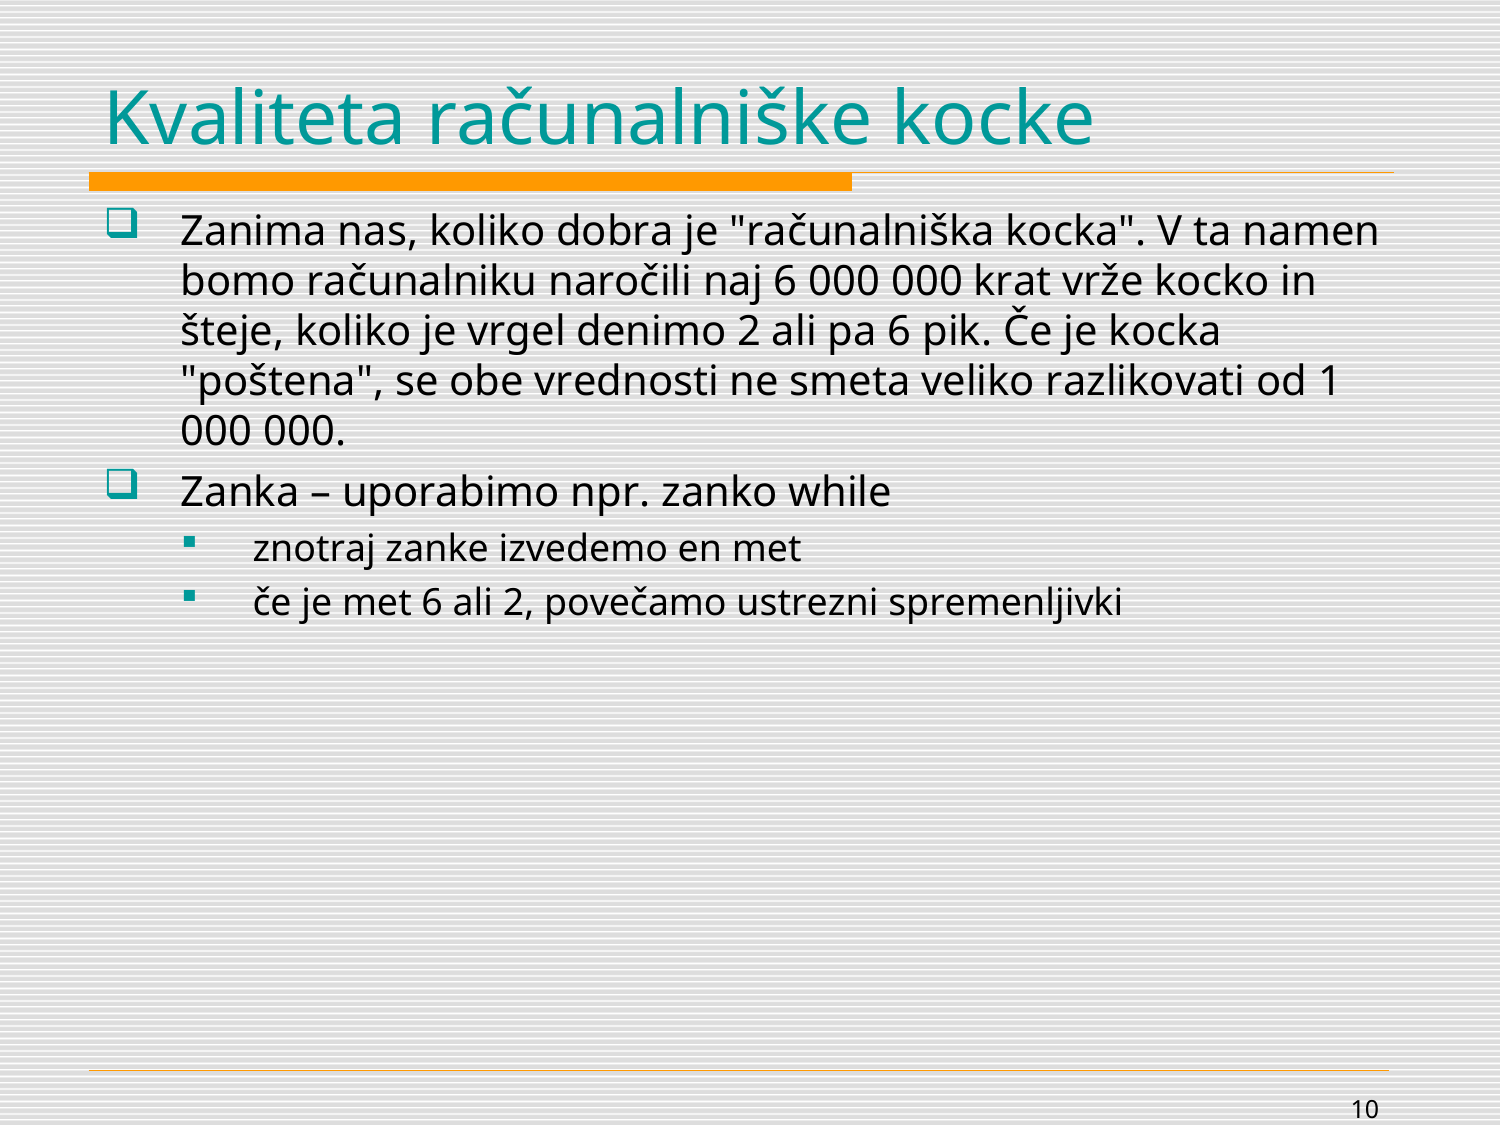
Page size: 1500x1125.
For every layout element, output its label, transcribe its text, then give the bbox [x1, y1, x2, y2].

title Kvaliteta računalniške kocke [88, 54, 1401, 167]
text_box <number> [1068, 1085, 1394, 1125]
picture [0, 0, 1500, 1125]
list Zanima nas, koliko dobra je "računalniška kocka". V ta namen bomo računalniku naročili naj 6 000 000 krat vrže kocko in šteje, koliko je vrgel denimo 2 ali pa 6 pik. Če je kocka "poštena", se obe vrednosti ne smeta veliko razlikovati od 1 000 000. Zanka – uporabimo npr. zanko while znotraj zanke izvedemo en met če je met 6 ali 2, povečamo ustrezni spremenljivki [88, 196, 1401, 1059]
